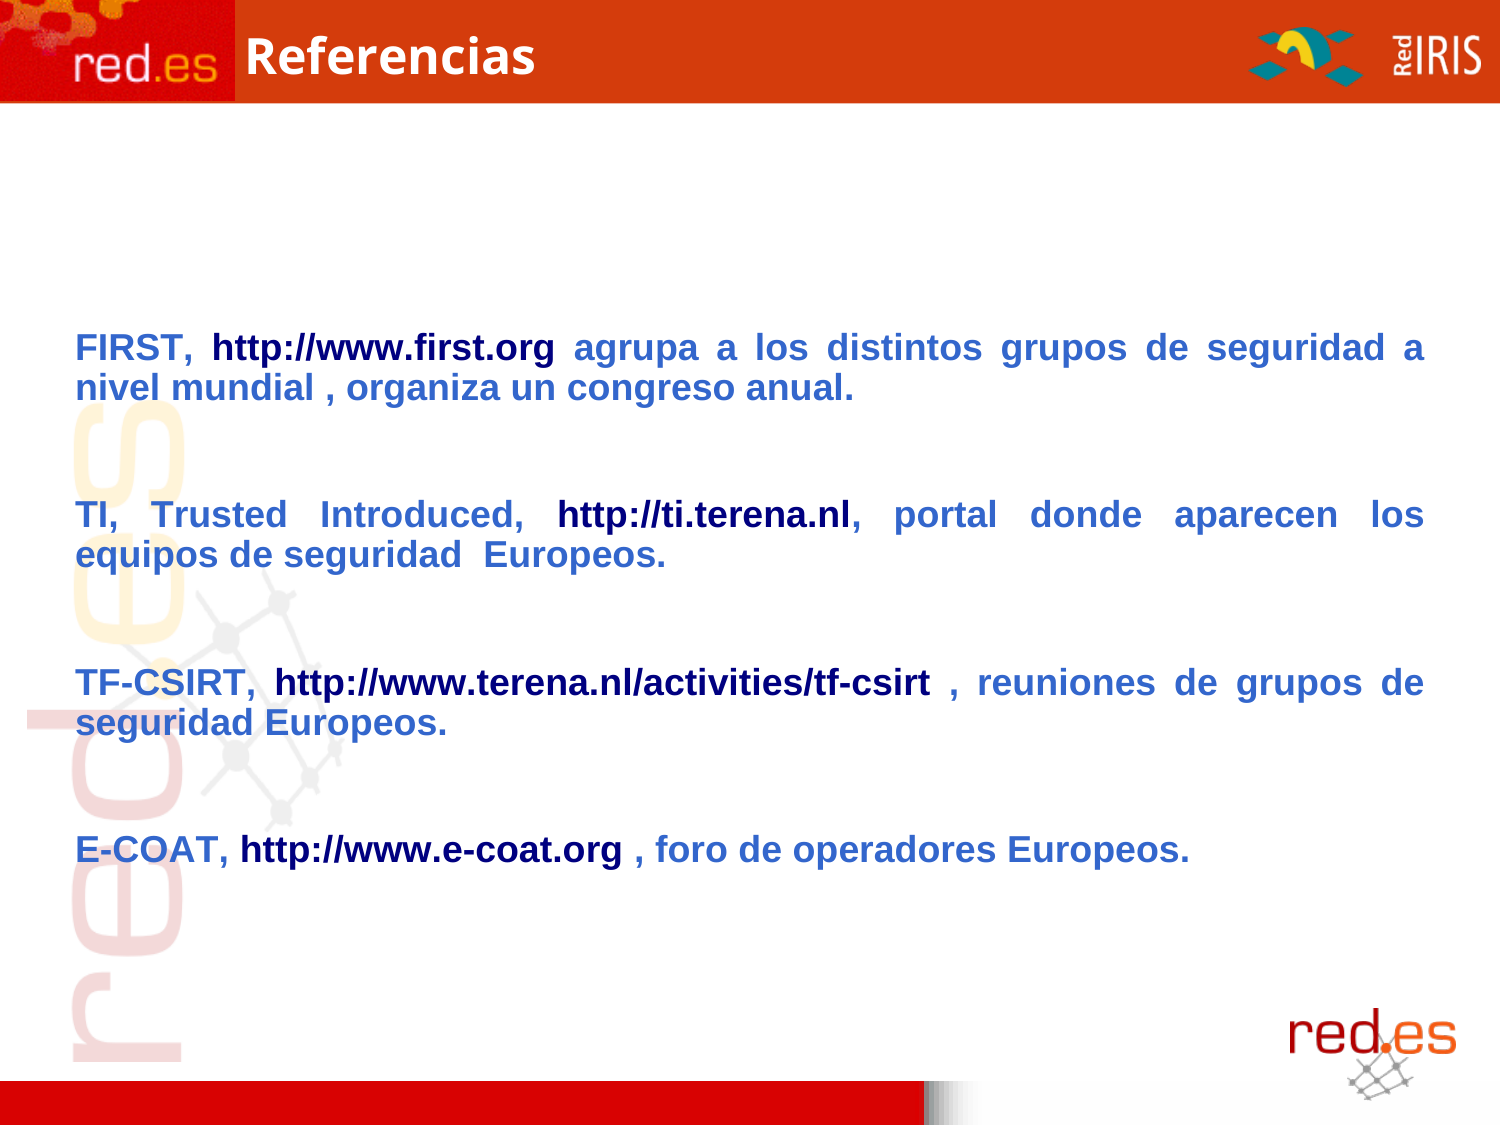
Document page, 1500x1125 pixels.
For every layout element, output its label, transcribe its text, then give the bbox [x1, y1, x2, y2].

picture [0, 1008, 1500, 1125]
list FIRST, http://www.first.org agrupa a los distintos grupos de seguridad a nivel mundial , organiza un congreso anual. TI, Trusted Introduced, http://ti.terena.nl, portal donde aparecen los equipos de seguridad Europeos. TF-CSIRT, http://www.terena.nl/activities/tf-csirt , reuniones de grupos de seguridad Europeos. E-COAT, http://www.e-coat.org , foro de operadores Europeos. [75, 262, 1426, 1006]
picture [1412, 27, 1481, 87]
picture [27, 400, 345, 1062]
title Referencias [244, 0, 1412, 121]
picture [0, 0, 235, 101]
